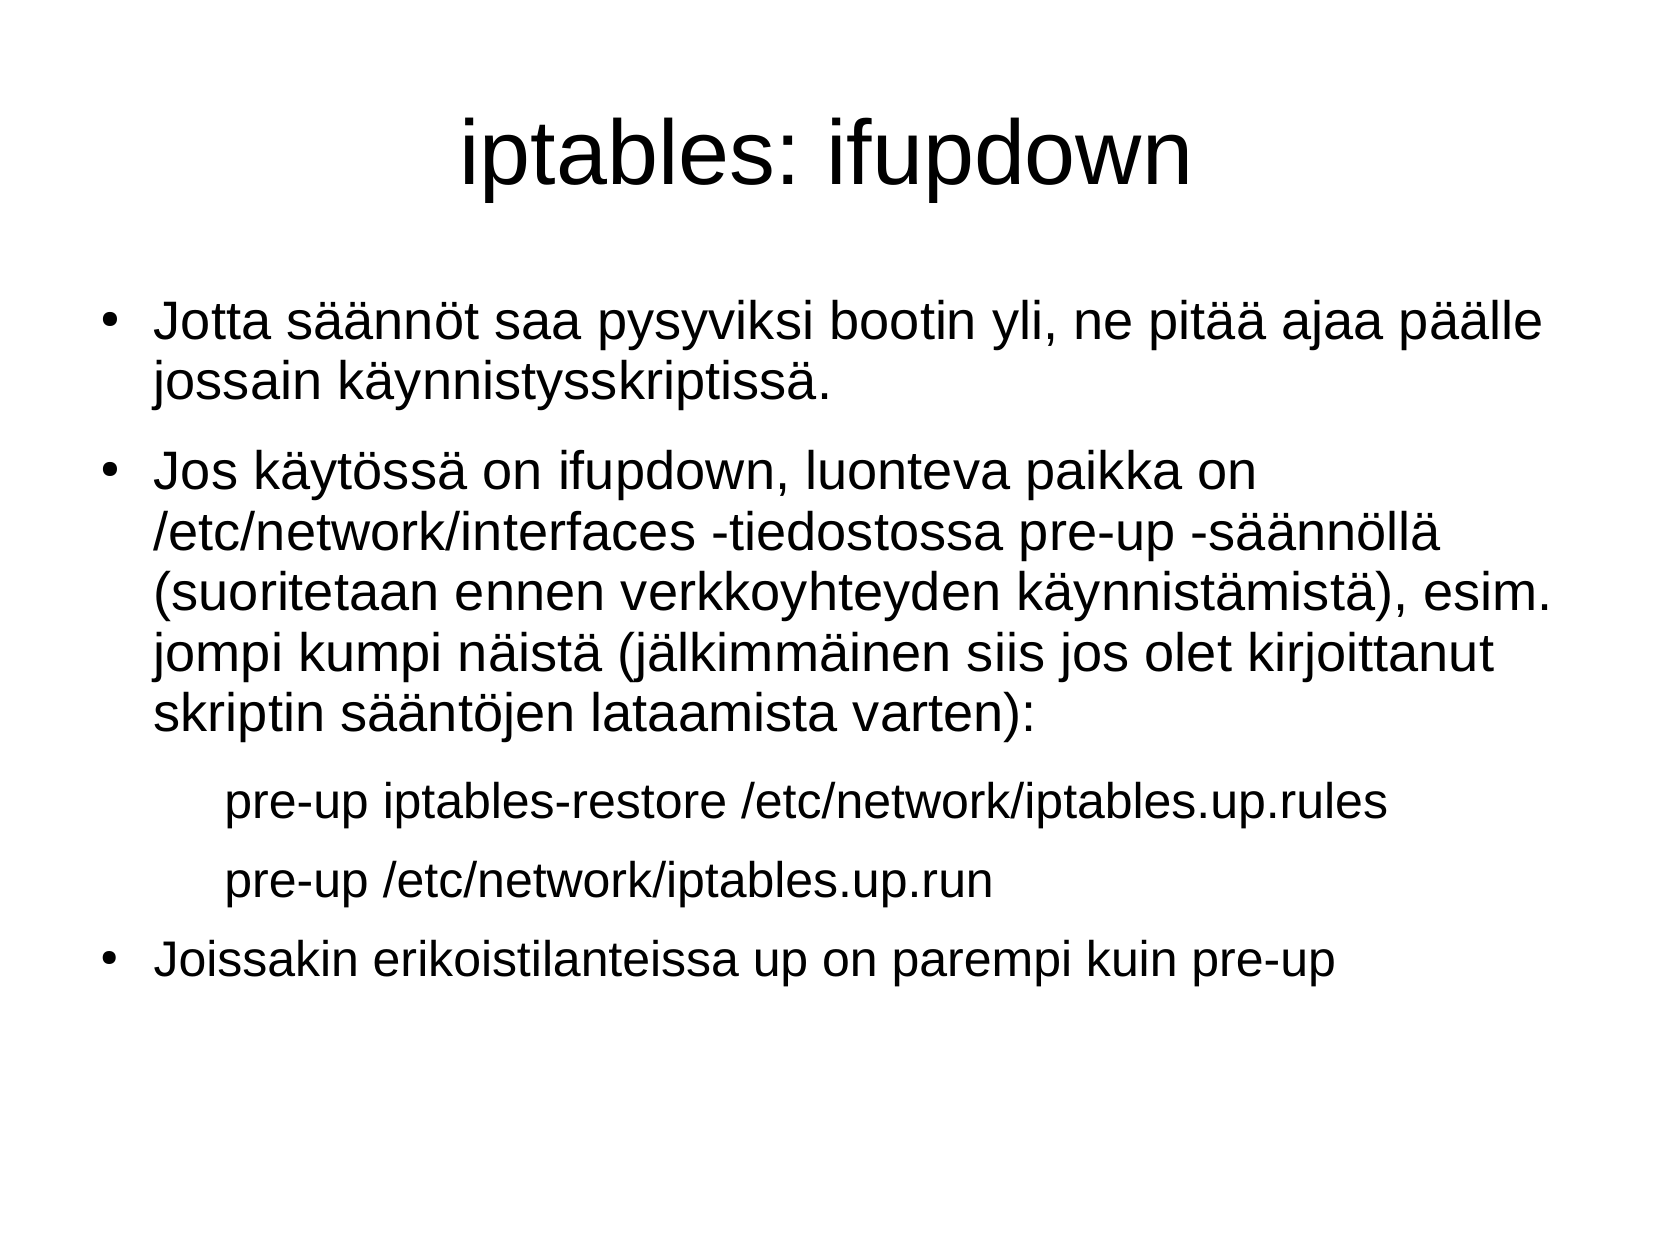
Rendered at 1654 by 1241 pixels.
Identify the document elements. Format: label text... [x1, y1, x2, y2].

list Jotta säännöt saa pysyviksi bootin yli, ne pitää ajaa päälle jossain käynnistysskriptissä. Jos käytössä on ifupdown, luonteva paikka on /etc/network/interfaces -tiedostossa pre-up -säännöllä (suoritetaan ennen verkkoyhteyden käynnistämistä), esim. jompi kumpi näistä (jälkimmäinen siis jos olet kirjoittanut skriptin sääntöjen lataamista varten): pre-up iptables-restore /etc/network/iptables.up.rules pre-up /etc/network/iptables.up.run Joissakin erikoistilanteissa up on parempi kuin pre-up [82, 290, 1571, 1010]
title iptables: ifupdown [82, 49, 1571, 257]
